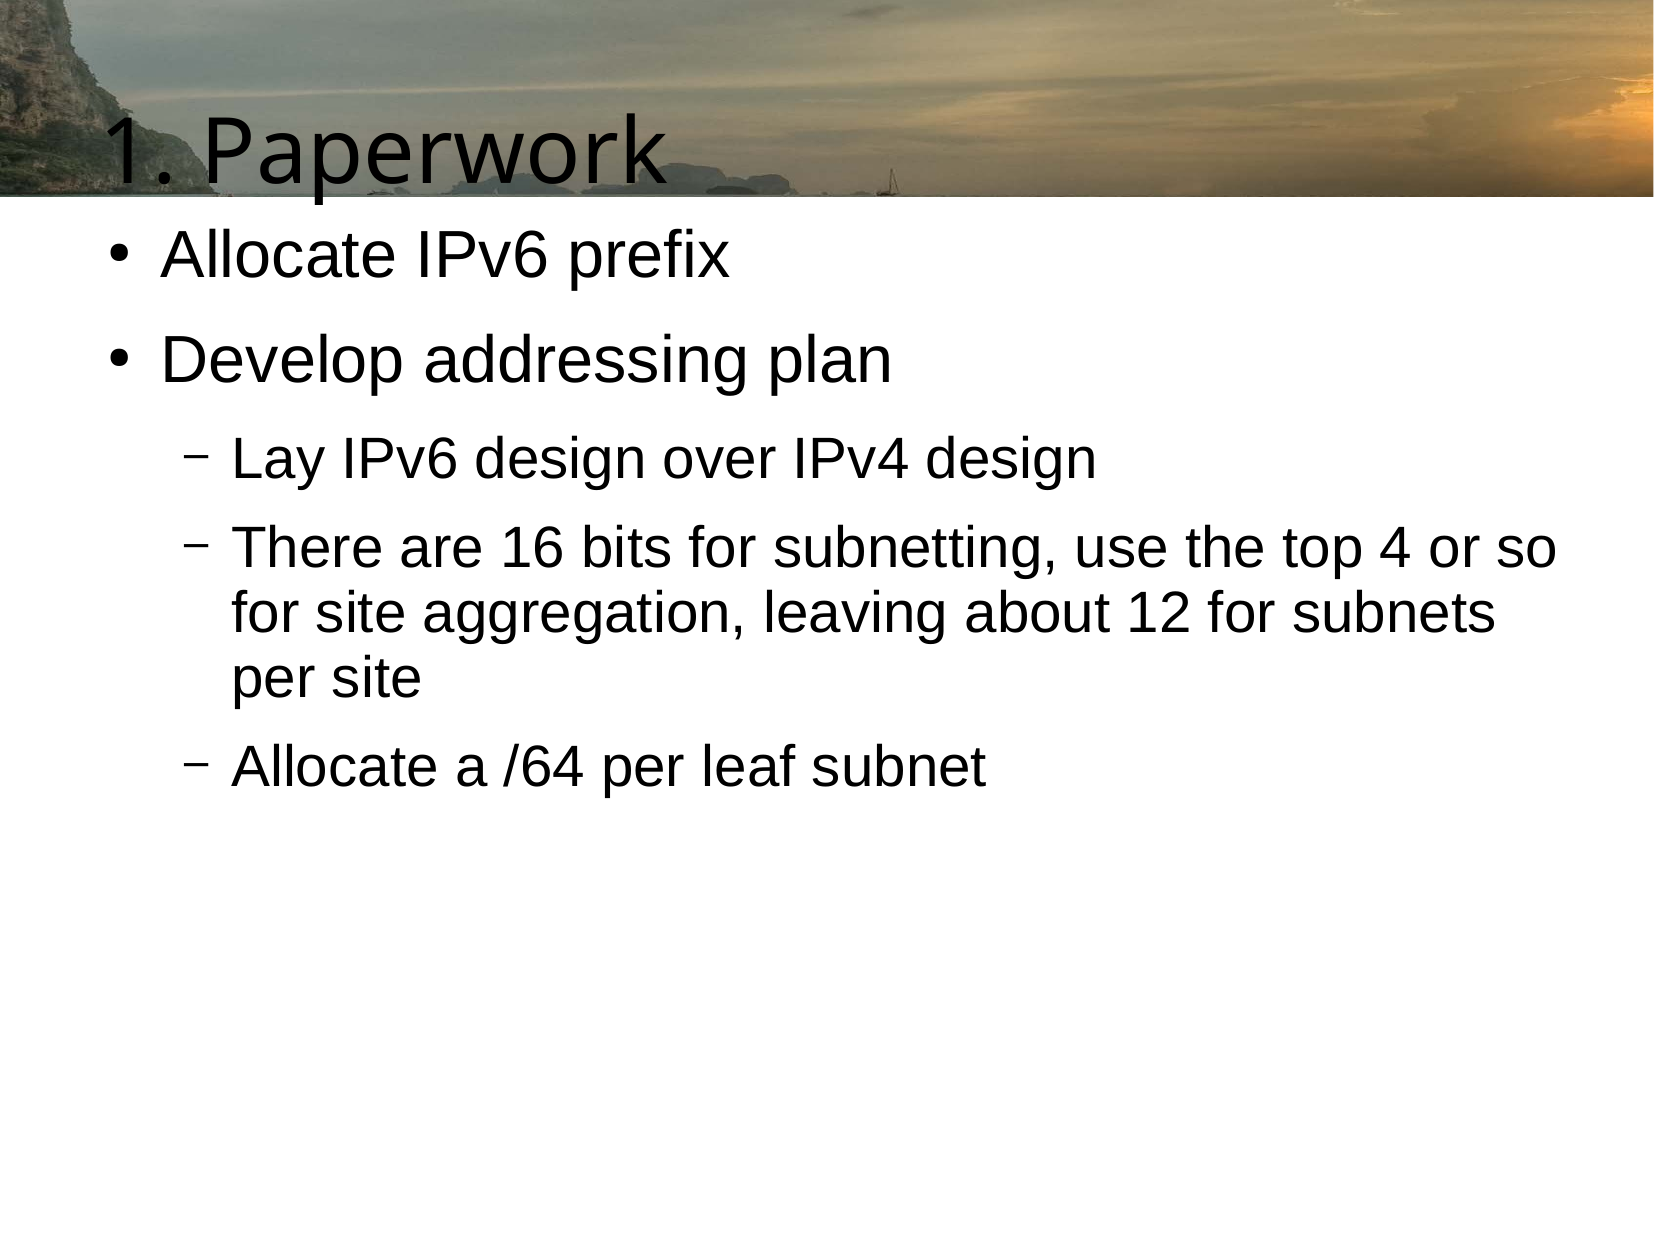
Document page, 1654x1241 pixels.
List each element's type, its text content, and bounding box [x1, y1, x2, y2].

list Allocate IPv6 prefix Develop addressing plan Lay IPv6 design over IPv4 design There are 16 bits for subnetting, use the top 4 or so for site aggregation, leaving about 12 for subnets per site Allocate a /64 per leaf subnet [89, 217, 1578, 1241]
title 1. Paperwork [100, 92, 1571, 203]
picture [0, 0, 1654, 197]
